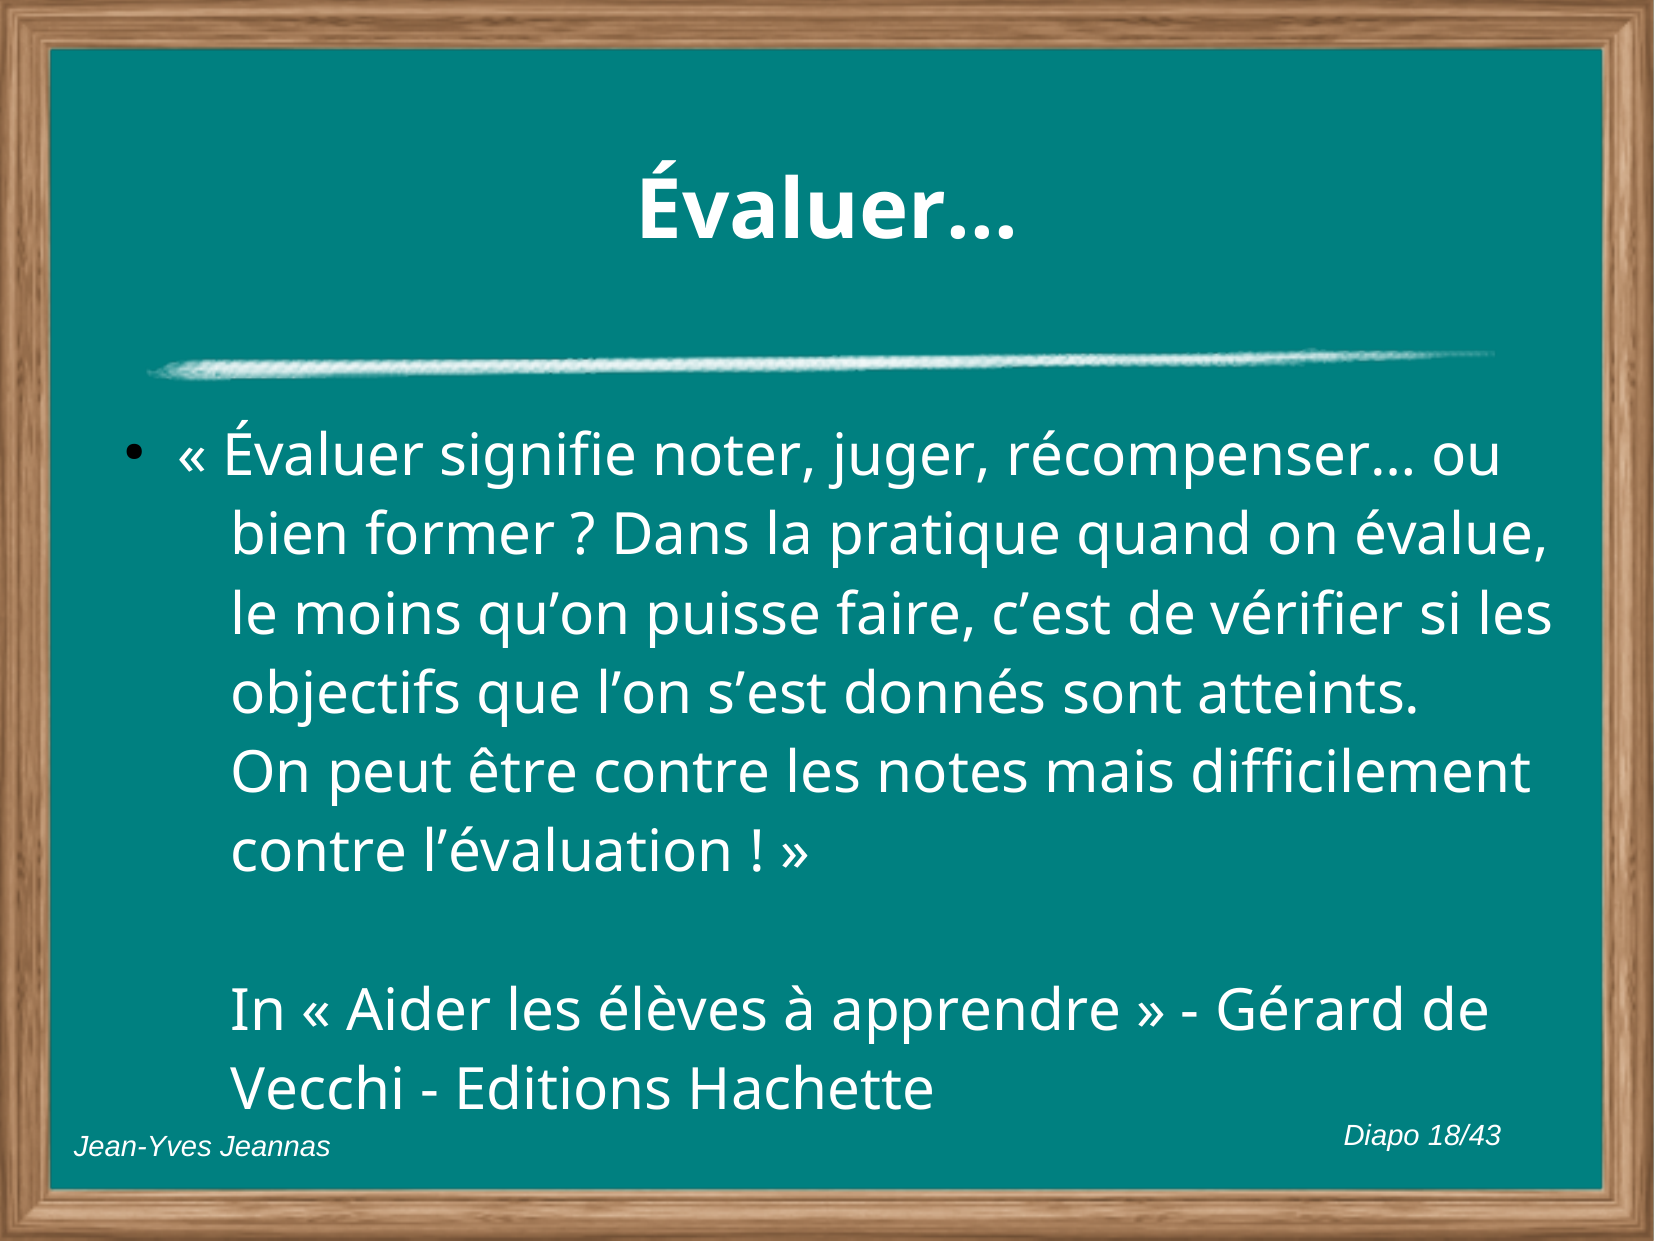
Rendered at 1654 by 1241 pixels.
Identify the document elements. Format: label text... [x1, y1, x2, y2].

title Évaluer... [88, 88, 1565, 325]
list « Évaluer signifie noter, juger, récompenser… ou bien former ? Dans la pratique quand on évalue, le moins qu’on puisse faire, c’est de vérifier si les objectifs que l’on s’est donnés sont atteints. On peut être contre les notes mais difficilement contre l’évaluation ! » In « Aider les élèves à apprendre » - Gérard de Vecchi - Editions Hachette [88, 413, 1565, 1063]
picture [0, 0, 1654, 1241]
